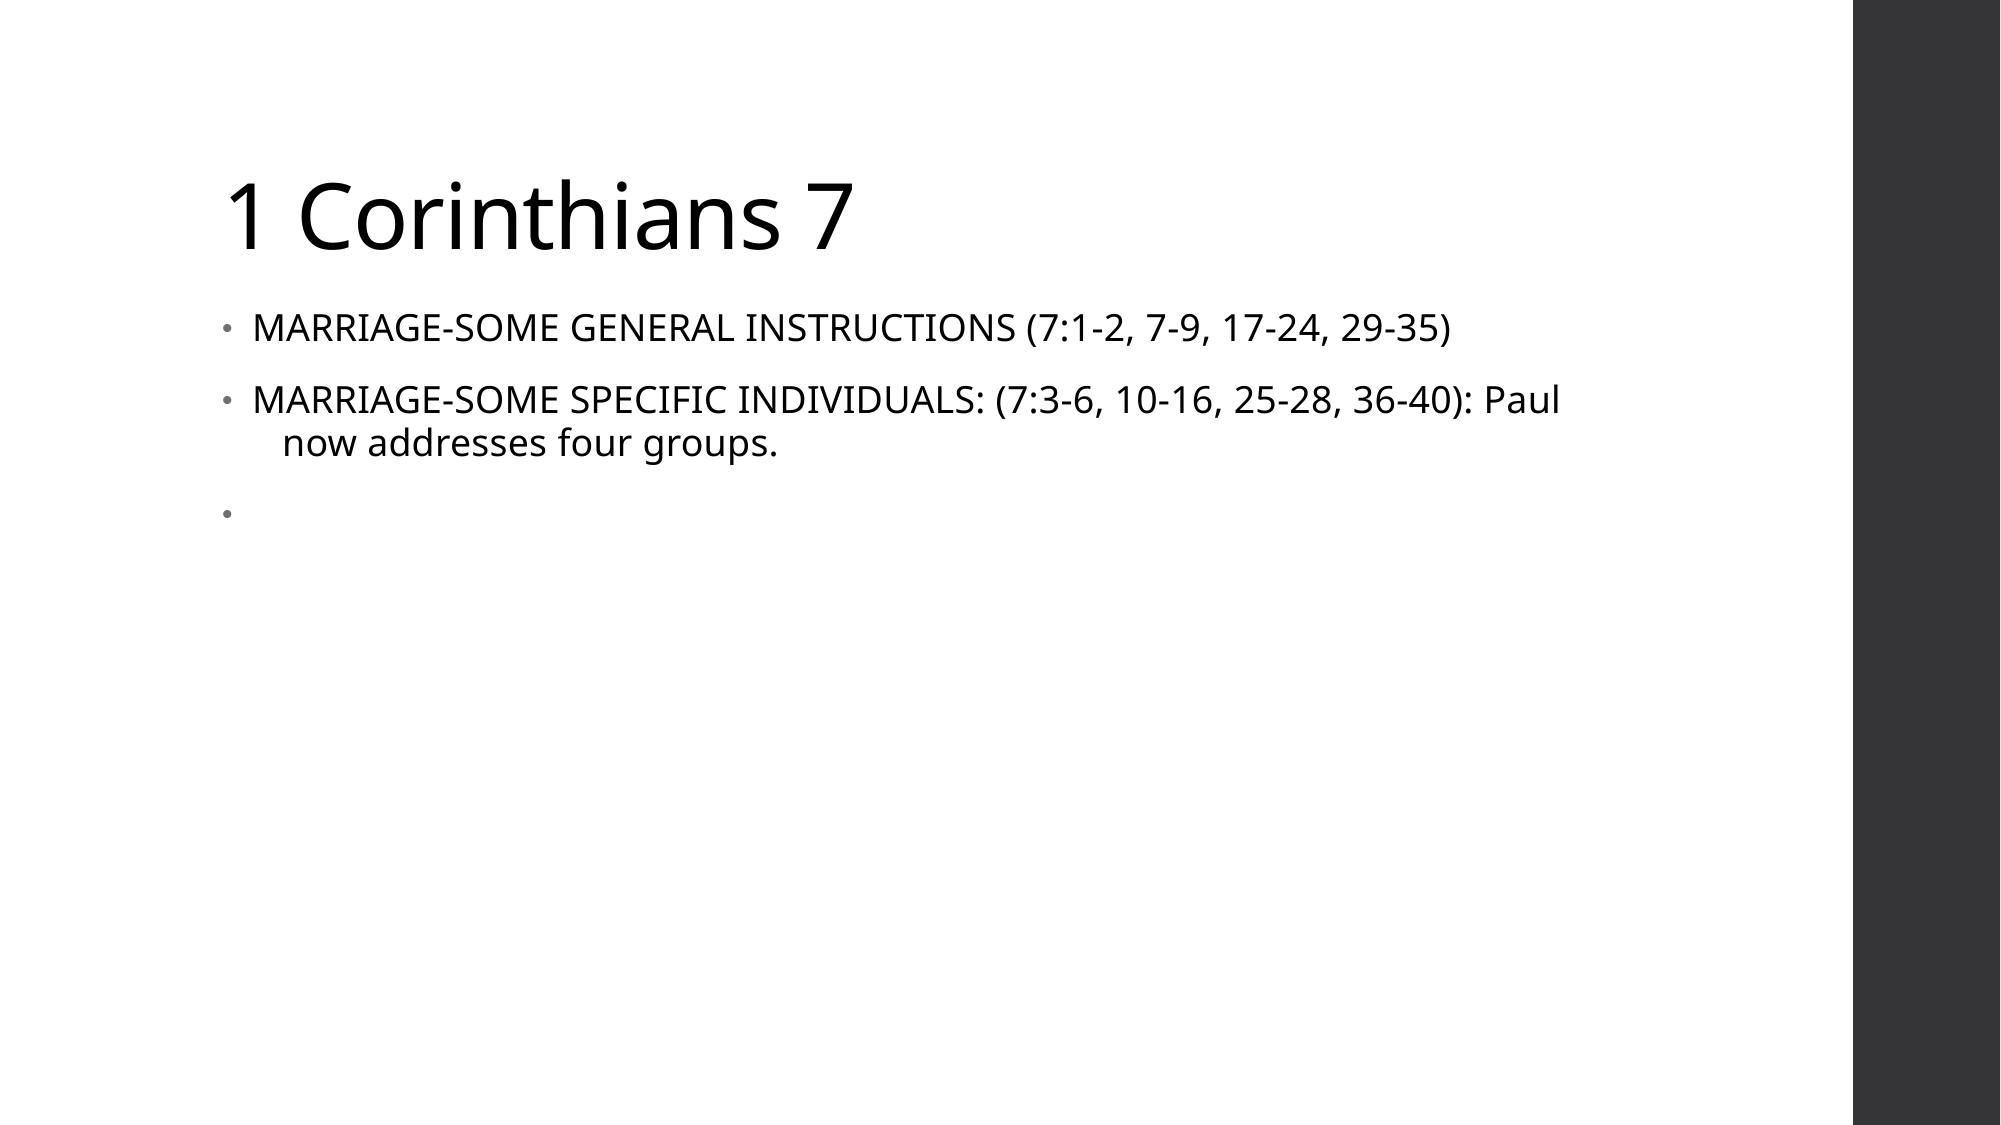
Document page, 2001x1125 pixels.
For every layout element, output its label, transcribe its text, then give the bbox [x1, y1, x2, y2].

list MARRIAGE-SOME GENERAL INSTRUCTIONS (7:1-2, 7-9, 17-24, 29-35) MARRIAGE-SOME SPECIFIC INDIVIDUALS: (7:3-6, 10-16, 25-28, 36-40): Paul now addresses four groups. [206, 299, 1617, 1014]
title 1 Corinthians 7 [206, 60, 1797, 278]
